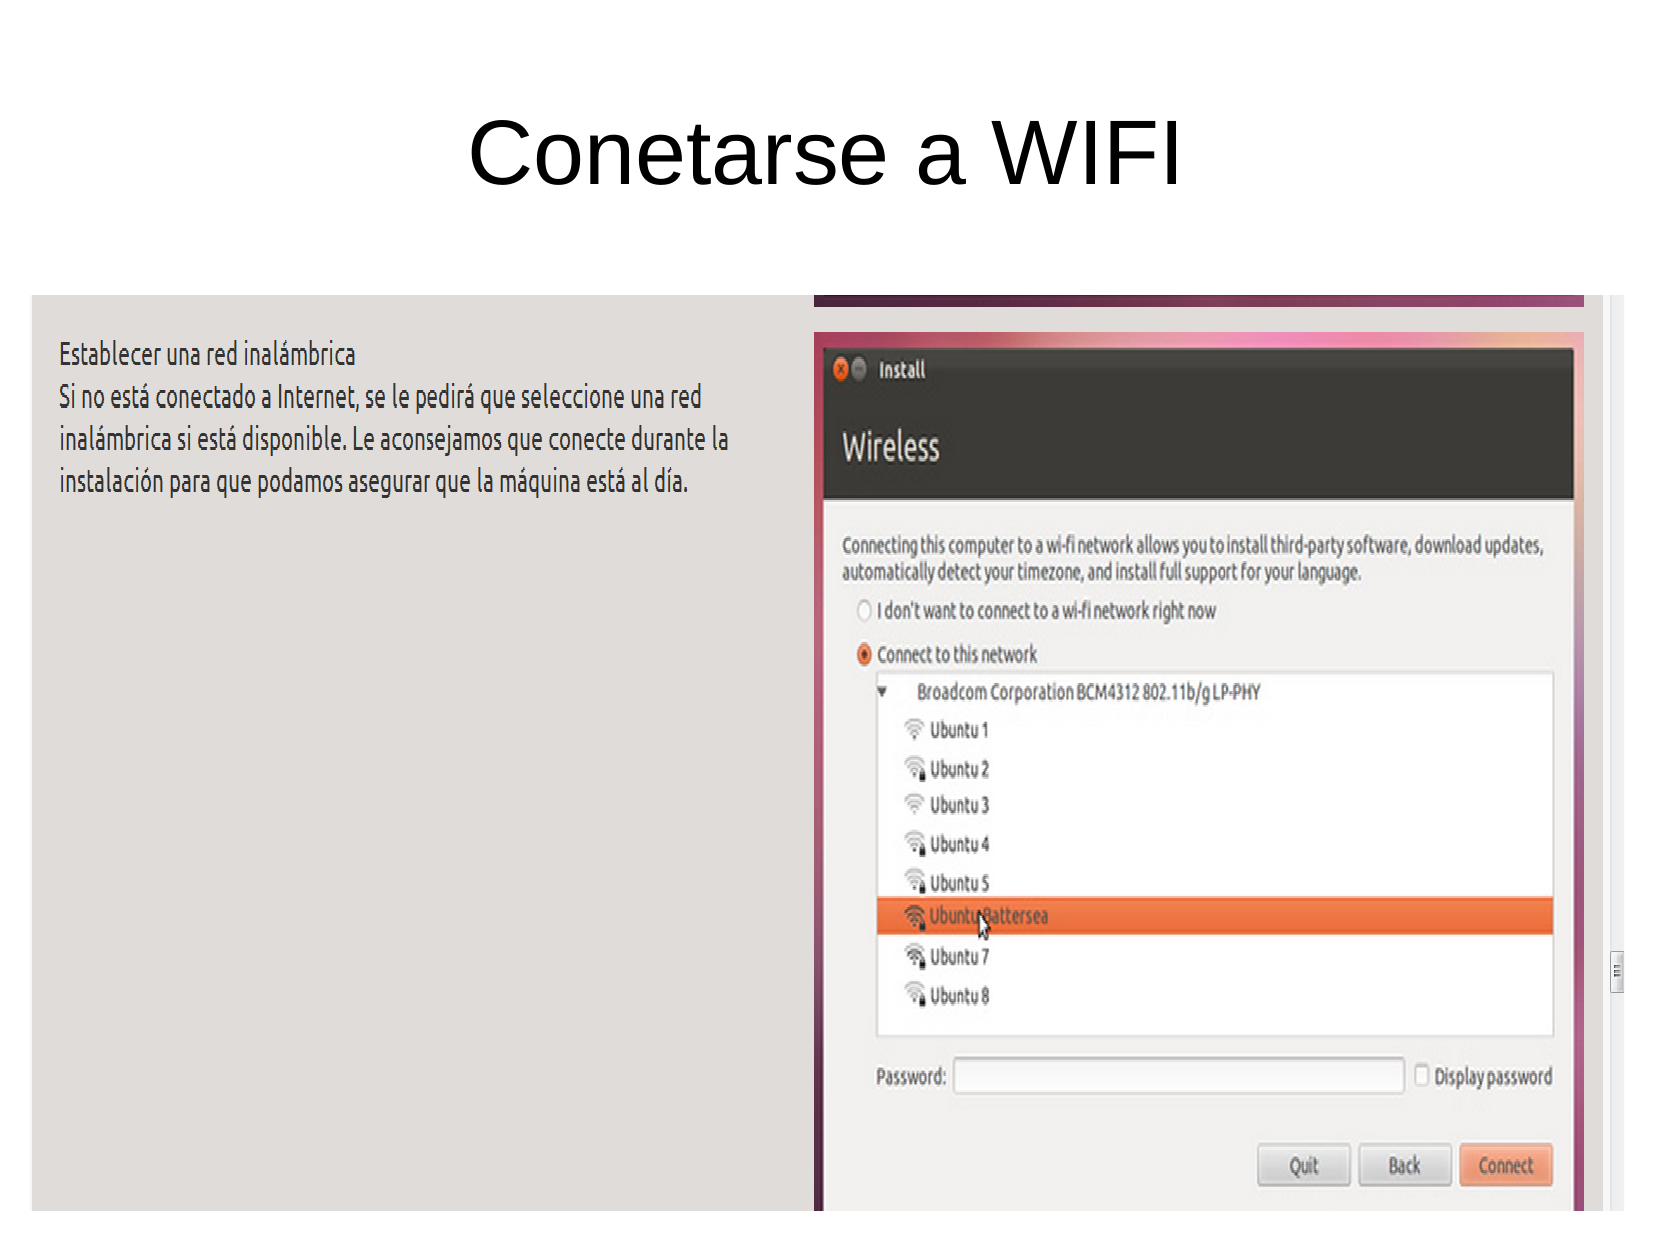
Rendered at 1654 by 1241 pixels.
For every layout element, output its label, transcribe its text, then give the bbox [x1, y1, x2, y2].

title Conetarse a WIFI [82, 49, 1571, 257]
picture [29, 295, 1625, 1211]
